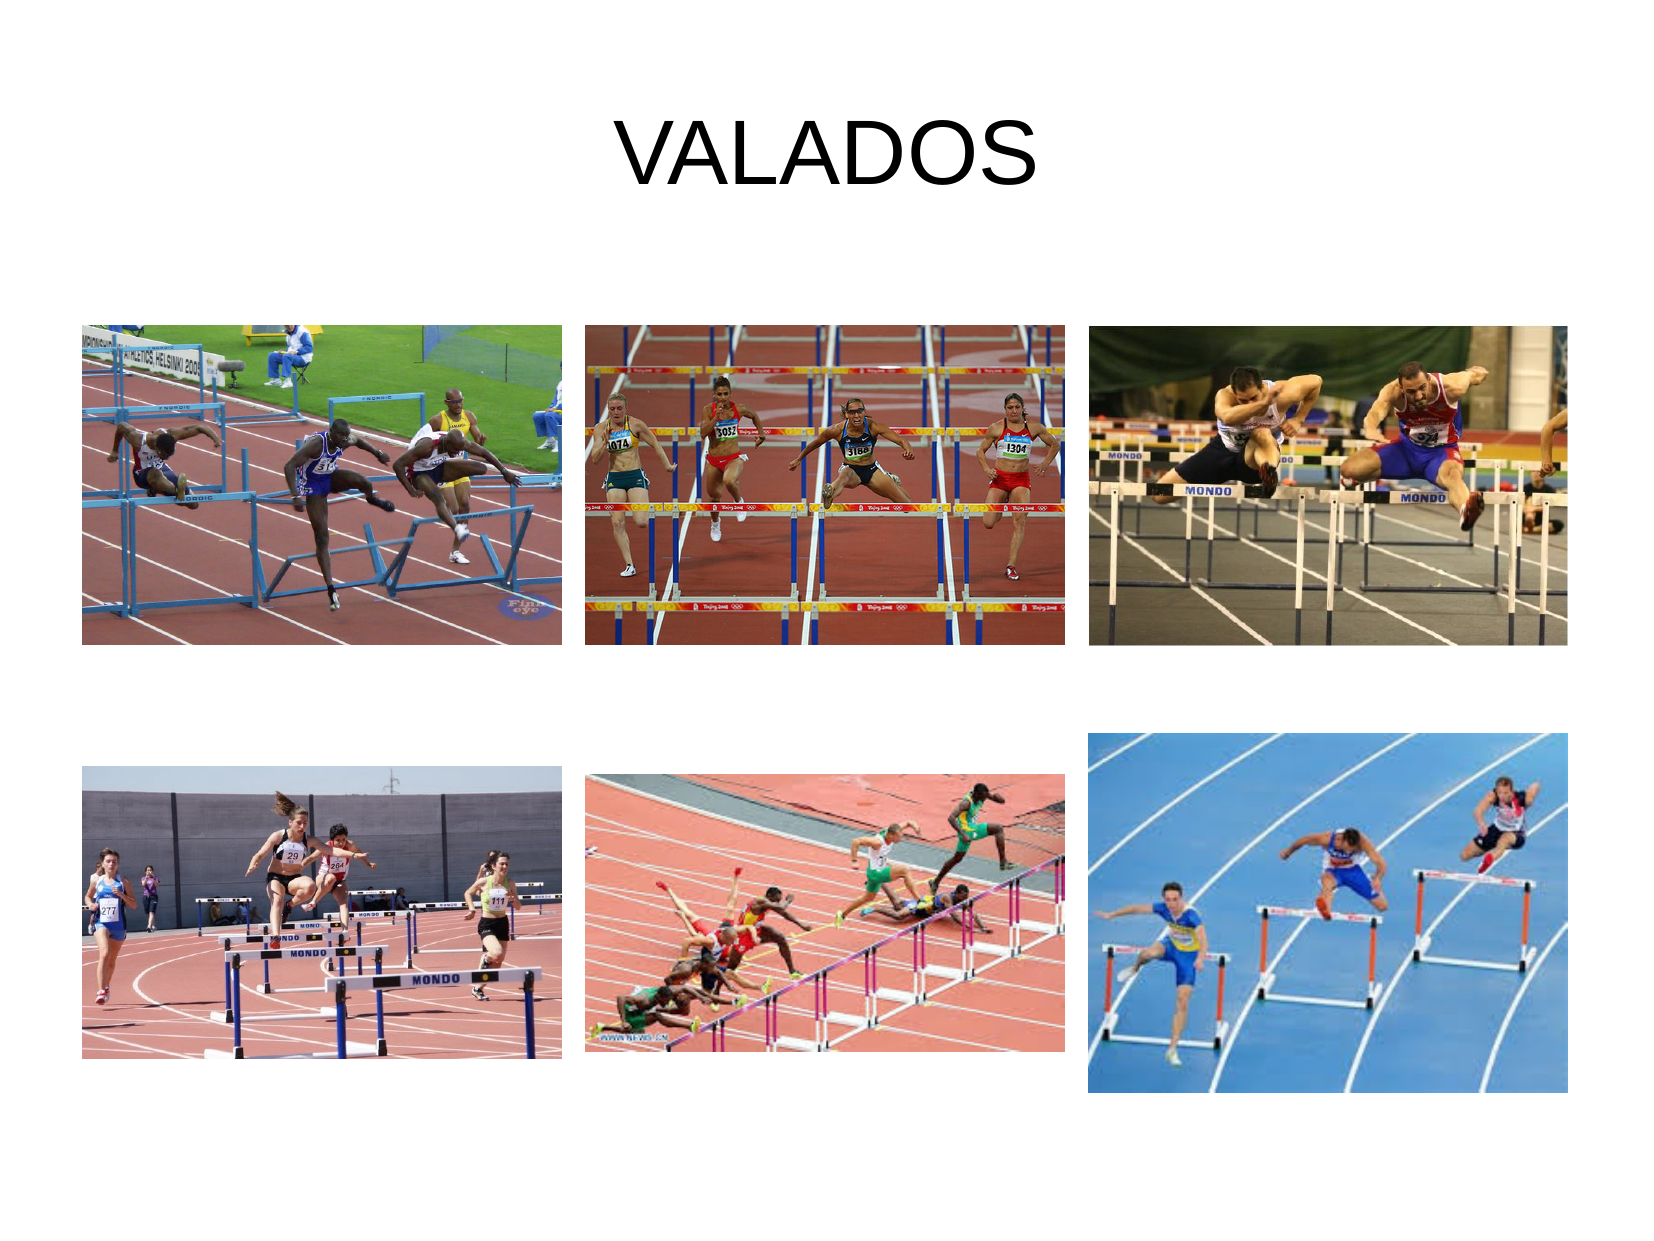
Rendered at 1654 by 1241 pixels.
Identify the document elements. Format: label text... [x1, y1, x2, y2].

picture [82, 766, 562, 1059]
title VALADOS [82, 49, 1571, 257]
picture [1088, 733, 1568, 1093]
picture [1088, 325, 1568, 646]
picture [585, 325, 1065, 645]
picture [82, 325, 562, 645]
picture [585, 774, 1065, 1052]
